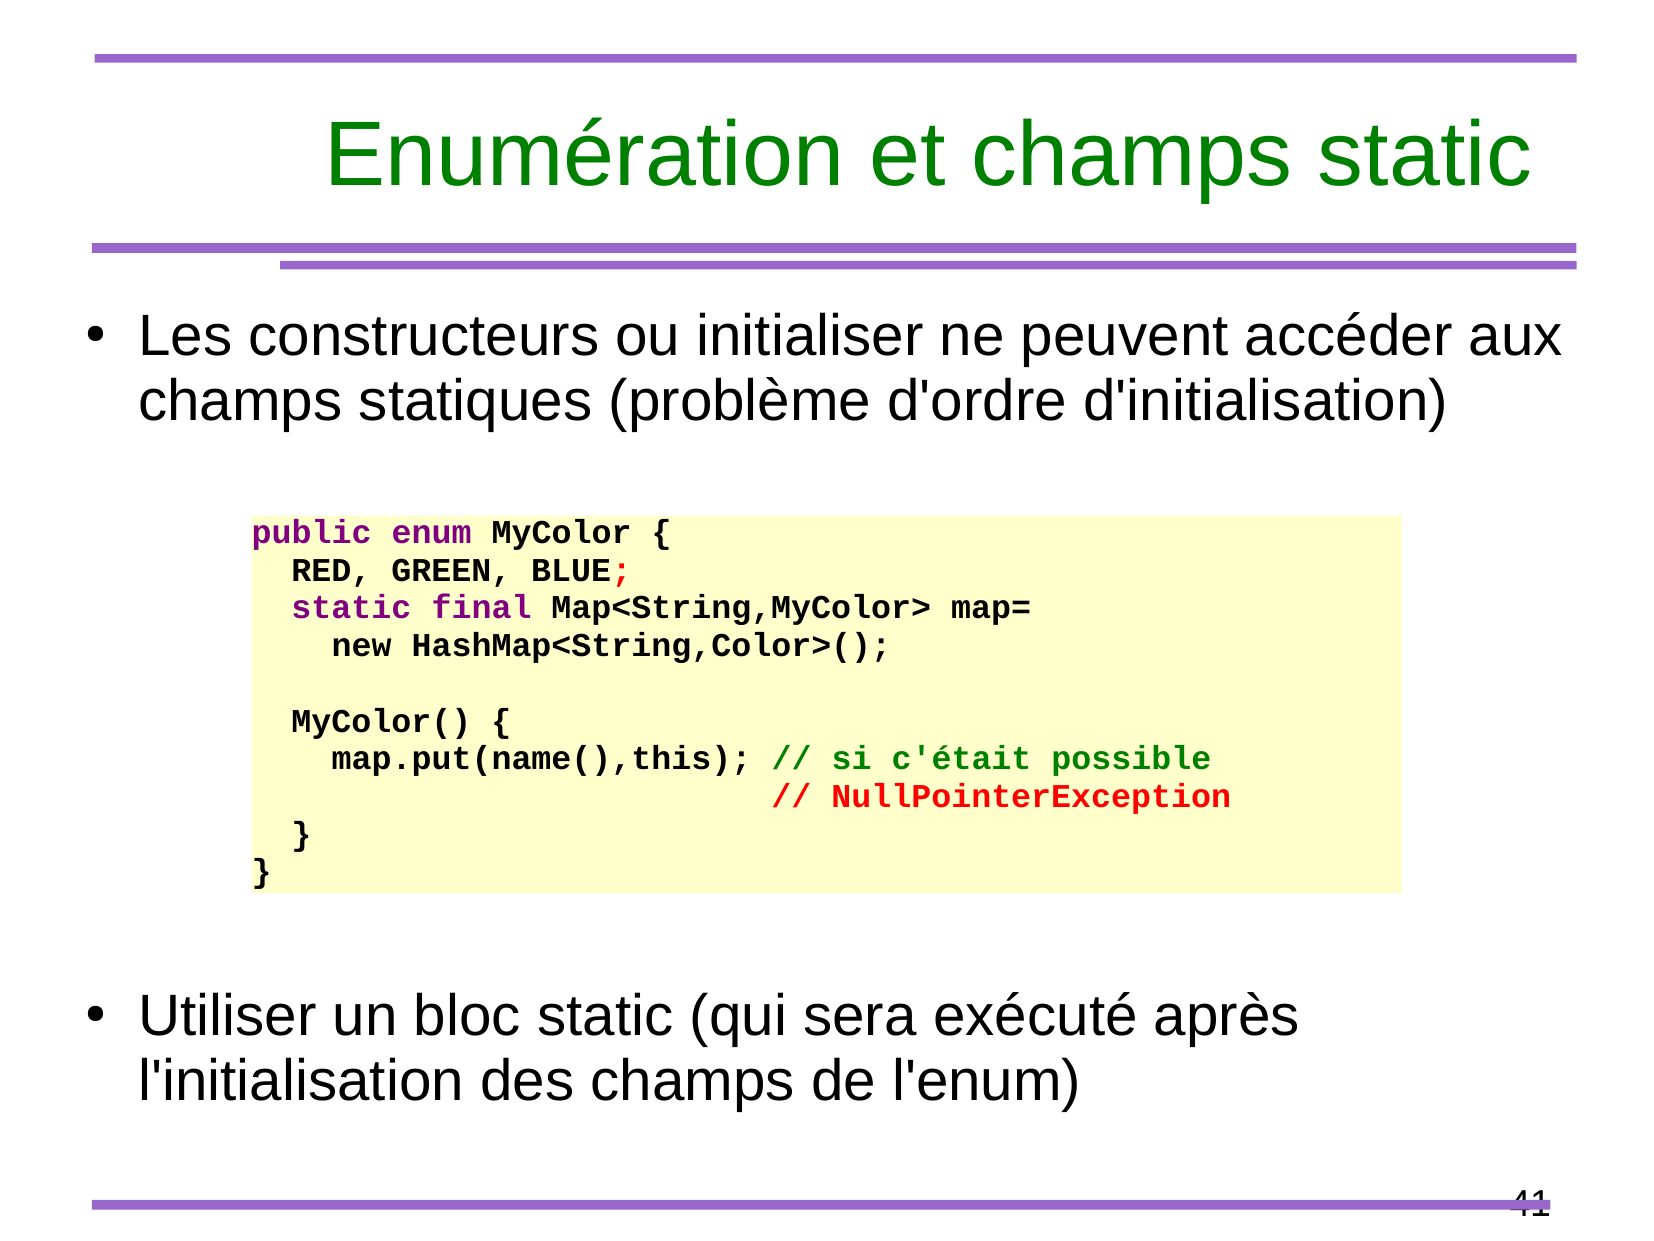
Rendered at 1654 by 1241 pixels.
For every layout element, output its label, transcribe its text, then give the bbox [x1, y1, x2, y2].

list Les constructeurs ou initialiser ne peuvent accéder aux champs statiques (problème d'ordre d'initialisation) Utiliser un bloc static (qui sera exécuté après l'initialisation des champs de l'enum) [67, 302, 1621, 1153]
title Enumération et champs static [121, 49, 1534, 257]
text_box public enum MyColor { RED, GREEN, BLUE; static final Map<String,MyColor> map= new HashMap<String,Color>(); MyColor() { map.put(name(),this); // si c'était possible // NullPointerException } } [251, 515, 1402, 894]
